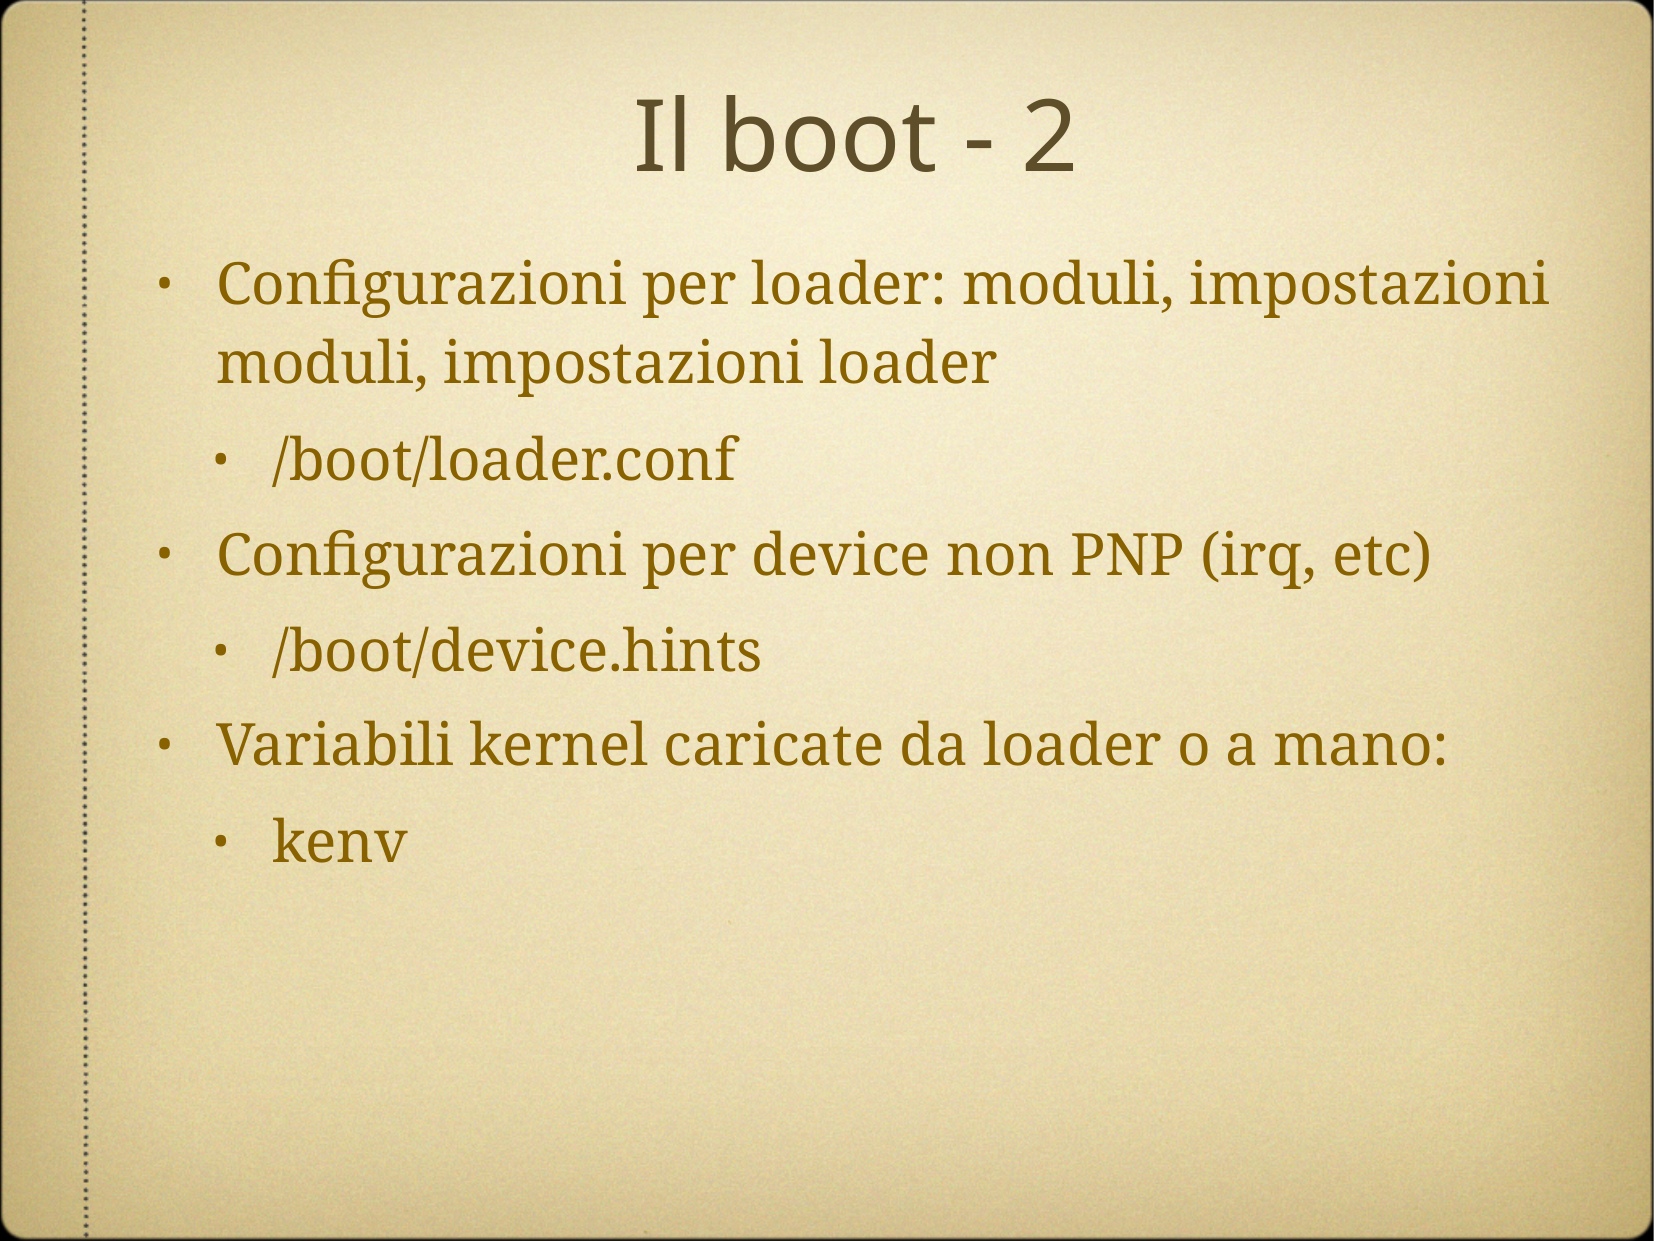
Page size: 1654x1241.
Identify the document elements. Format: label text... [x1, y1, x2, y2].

title Il boot - 2 [118, 0, 1595, 265]
list Configurazioni per loader: moduli, impostazioni moduli, impostazioni loader /boot/loader.conf Configurazioni per device non PNP (irq, etc) /boot/device.hints Variabili kernel caricate da loader o a mano: kenv [121, 242, 1612, 1173]
picture [0, 0, 1654, 1241]
